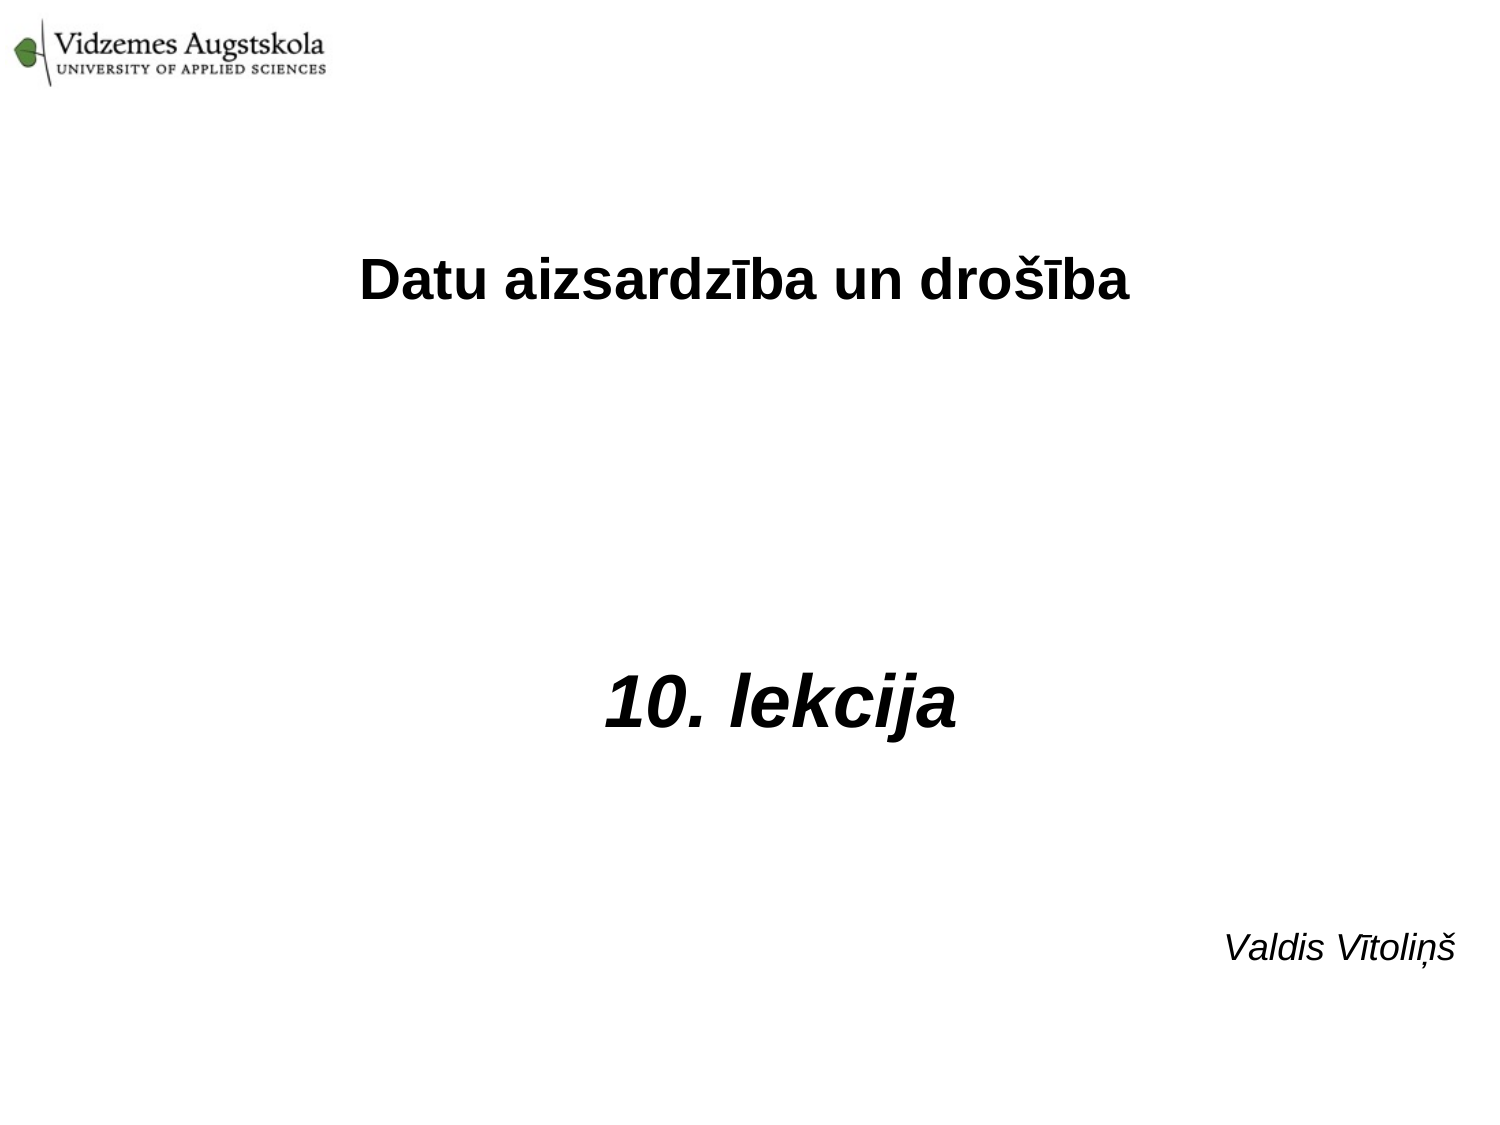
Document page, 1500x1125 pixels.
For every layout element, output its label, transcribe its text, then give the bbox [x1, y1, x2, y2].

picture [5, 2, 334, 102]
title Datu aizsardzība un drošība [69, 243, 1420, 320]
text_box Valdis Vītoliņš [93, 927, 1457, 970]
text_box 10. lekcija [589, 653, 974, 759]
